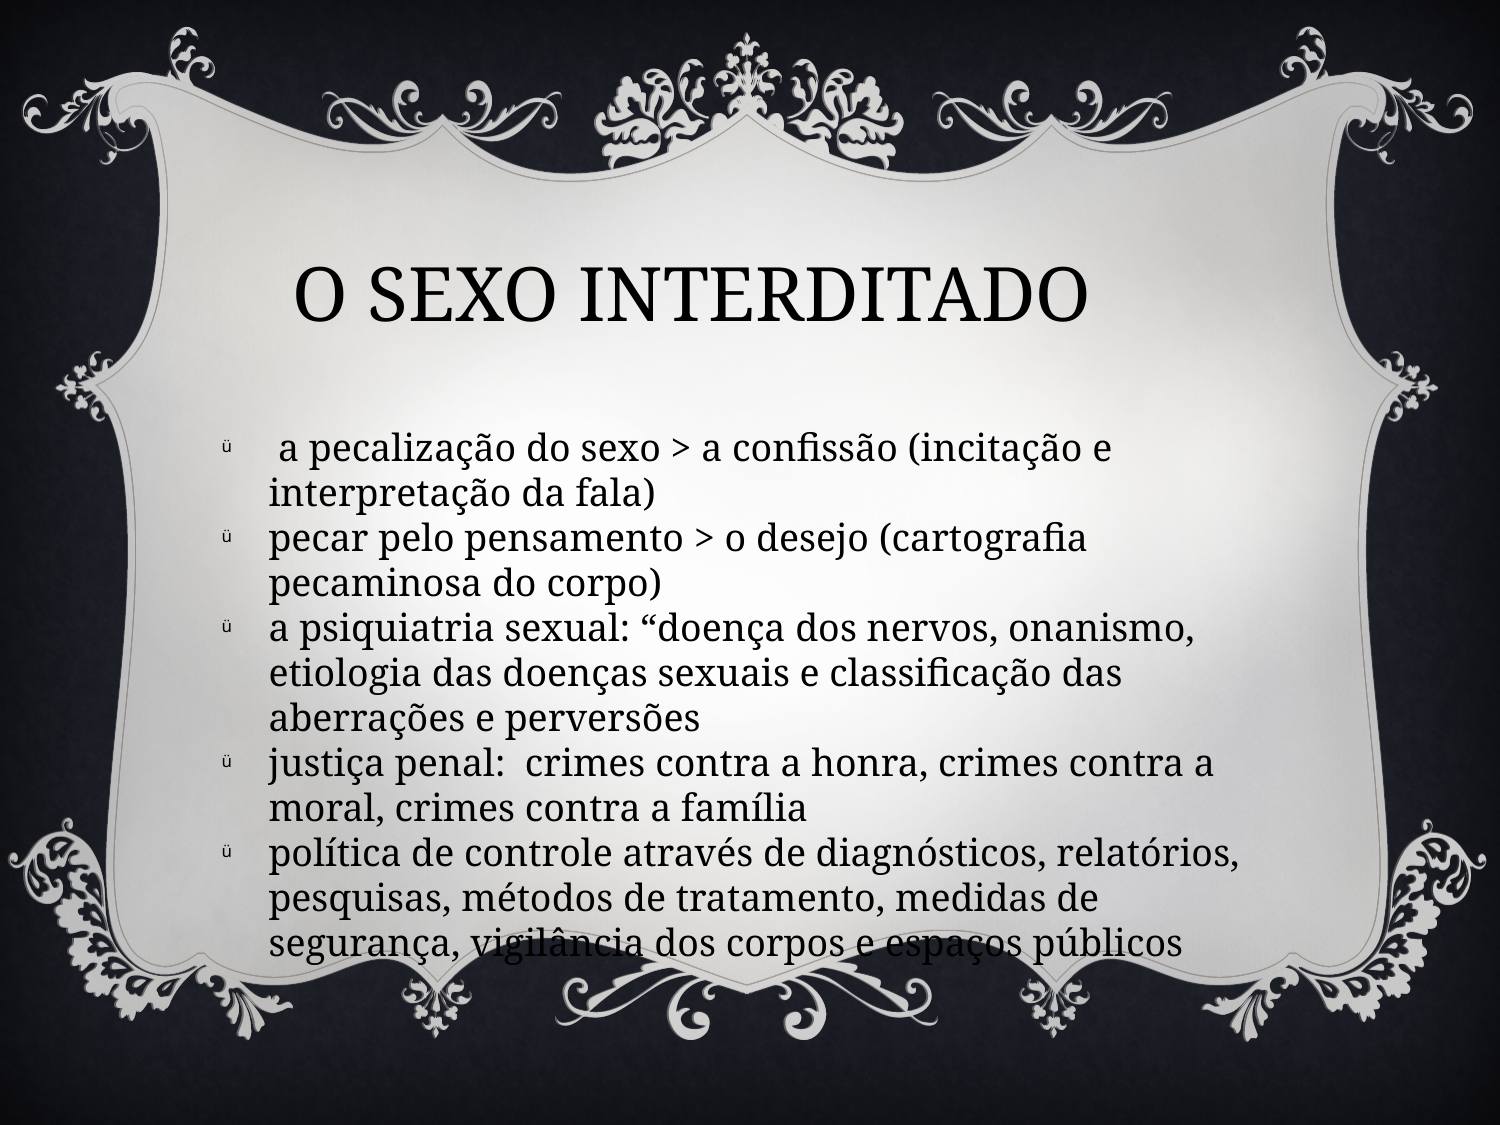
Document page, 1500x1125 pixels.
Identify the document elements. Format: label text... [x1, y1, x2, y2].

picture [0, 0, 1500, 1125]
text_box O SEXO INTERDITADO [277, 231, 1282, 345]
text_box a pecalização do sexo > a confissão (incitação e interpretação da fala) pecar pelo pensamento > o desejo (cartografia pecaminosa do corpo) a psiquiatria sexual: “doença dos nervos, onanismo, etiologia das doenças sexuais e classificação das aberrações e perversões justiça penal: crimes contra a honra, crimes contra a moral, crimes contra a família política de controle através de diagnósticos, relatórios, pesquisas, métodos de tratamento, medidas de segurança, vigilância dos corpos e espaços públicos [206, 408, 1306, 1017]
